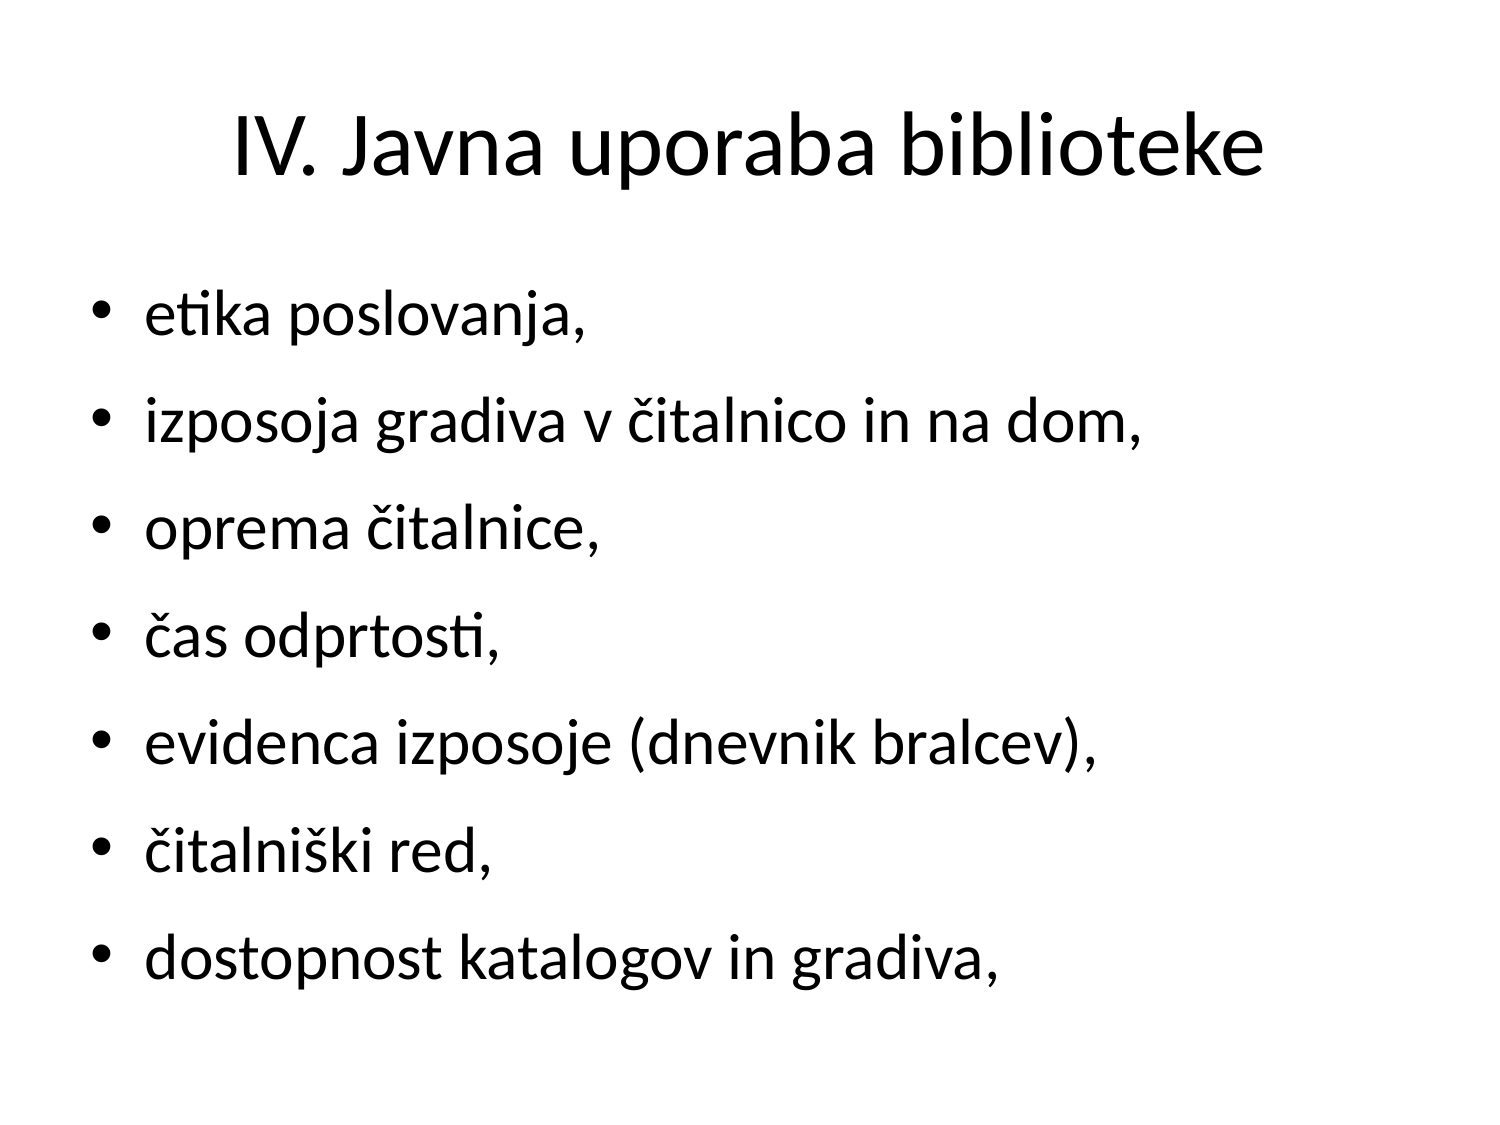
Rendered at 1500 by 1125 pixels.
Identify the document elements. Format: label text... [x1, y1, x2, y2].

list etika poslovanja, izposoja gradiva v čitalnico in na dom, oprema čitalnice, čas odprtosti, evidenca izposoje (dnevnik bralcev), čitalniški red, dostopnost katalogov in gradiva, [75, 262, 1425, 1005]
title IV. Javna uporaba biblioteke [75, 45, 1425, 233]
